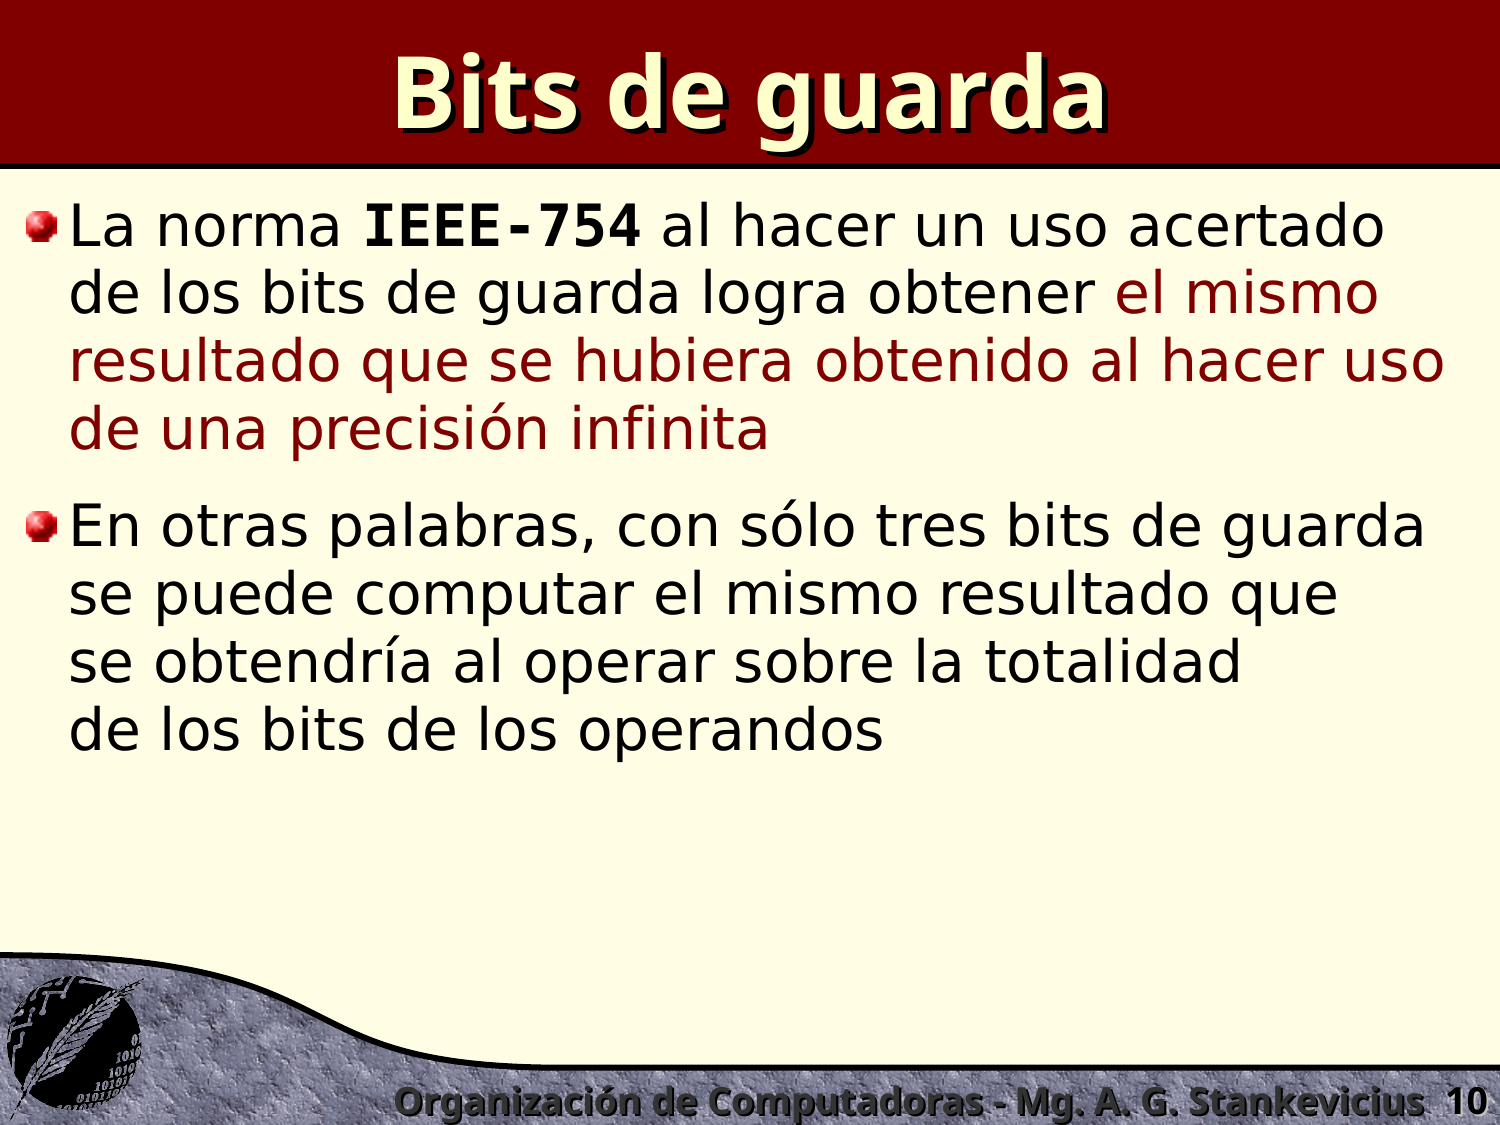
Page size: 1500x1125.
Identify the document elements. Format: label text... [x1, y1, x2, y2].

picture [448, 1100, 455, 1110]
list La norma IEEE-754 al hacer un uso acertado de los bits de guarda logra obtener el mismo resultado que se hubiera obtenido al hacer uso de una precisión infinita En otras palabras, con sólo tres bits de guarda se puede computar el mismo resultado que se obtendría al operar sobre la totalidad de los bits de los operandos [11, 192, 1486, 935]
picture [0, 959, 1500, 1125]
title Bits de guarda [15, 5, 1485, 160]
picture [802, 1100, 806, 1110]
picture [1058, 1100, 1065, 1110]
